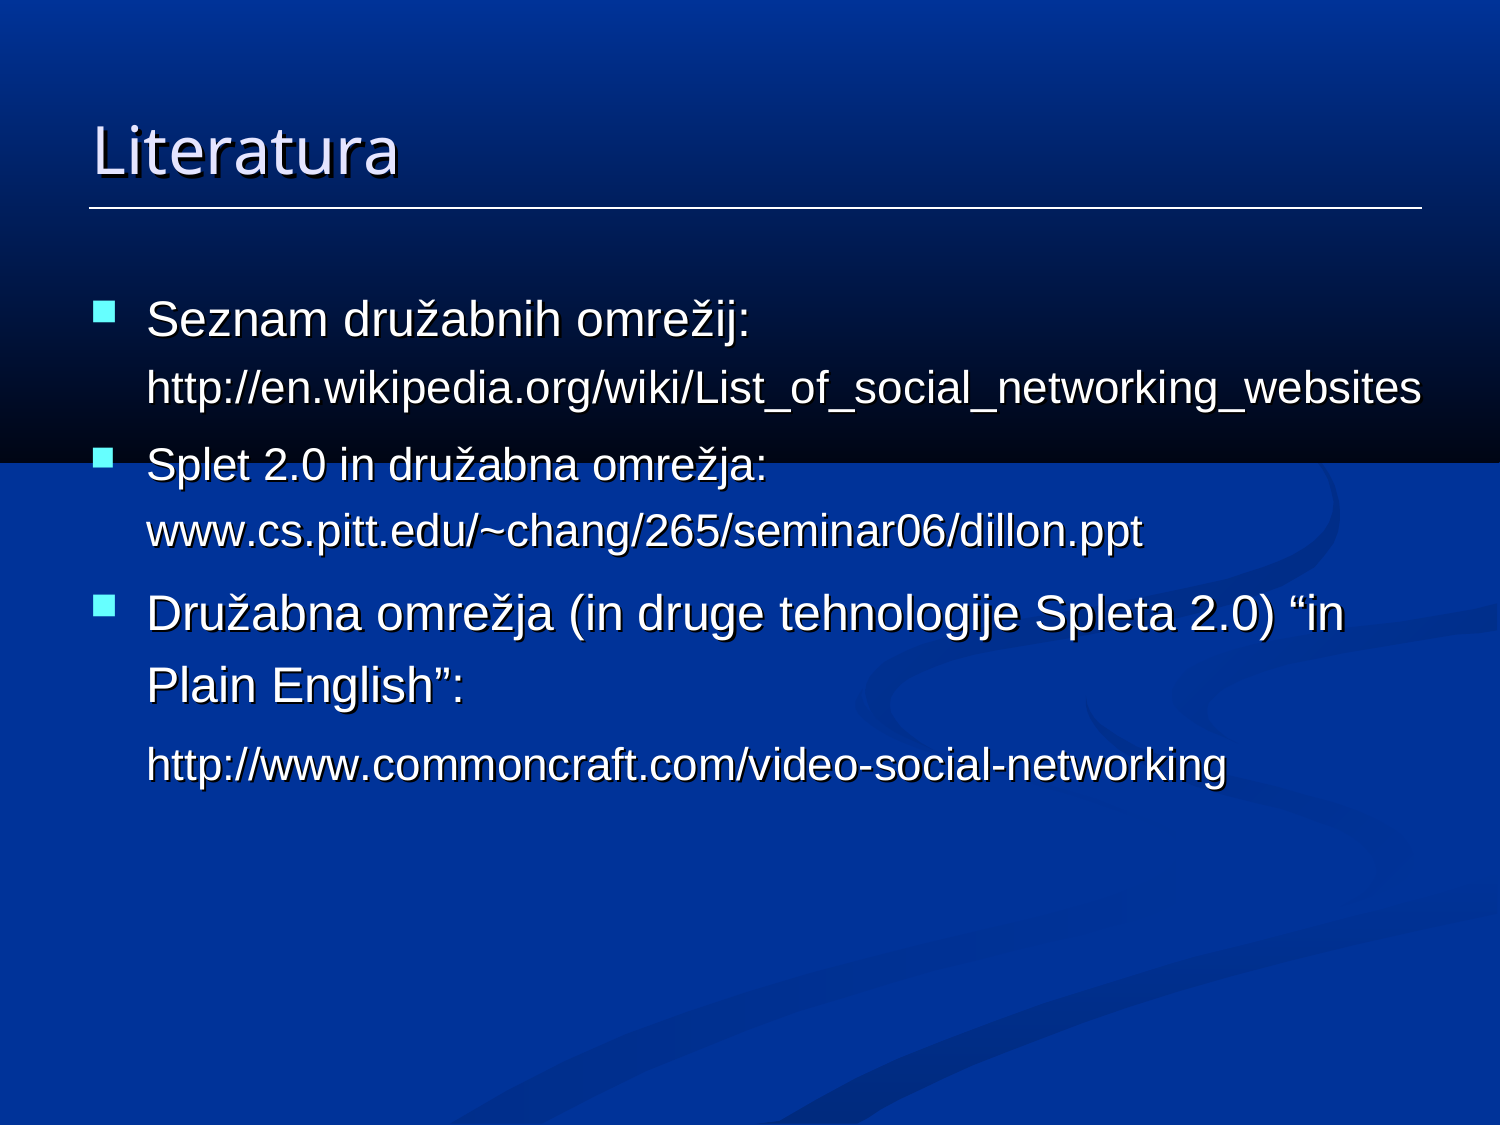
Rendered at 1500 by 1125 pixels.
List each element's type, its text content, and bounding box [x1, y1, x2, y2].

text_box Literatura [76, 54, 1352, 242]
list Seznam družabnih omrežij: http://en.wikipedia.org/wiki/List_of_social_networking_websites Splet 2.0 in družabna omrežja: www.cs.pitt.edu/~chang/265/seminar06/dillon.ppt Družabna omrežja (in druge tehnologije Spleta 2.0) “in Plain English”: http://www.commoncraft.com/video-social-networking [74, 267, 1459, 1056]
